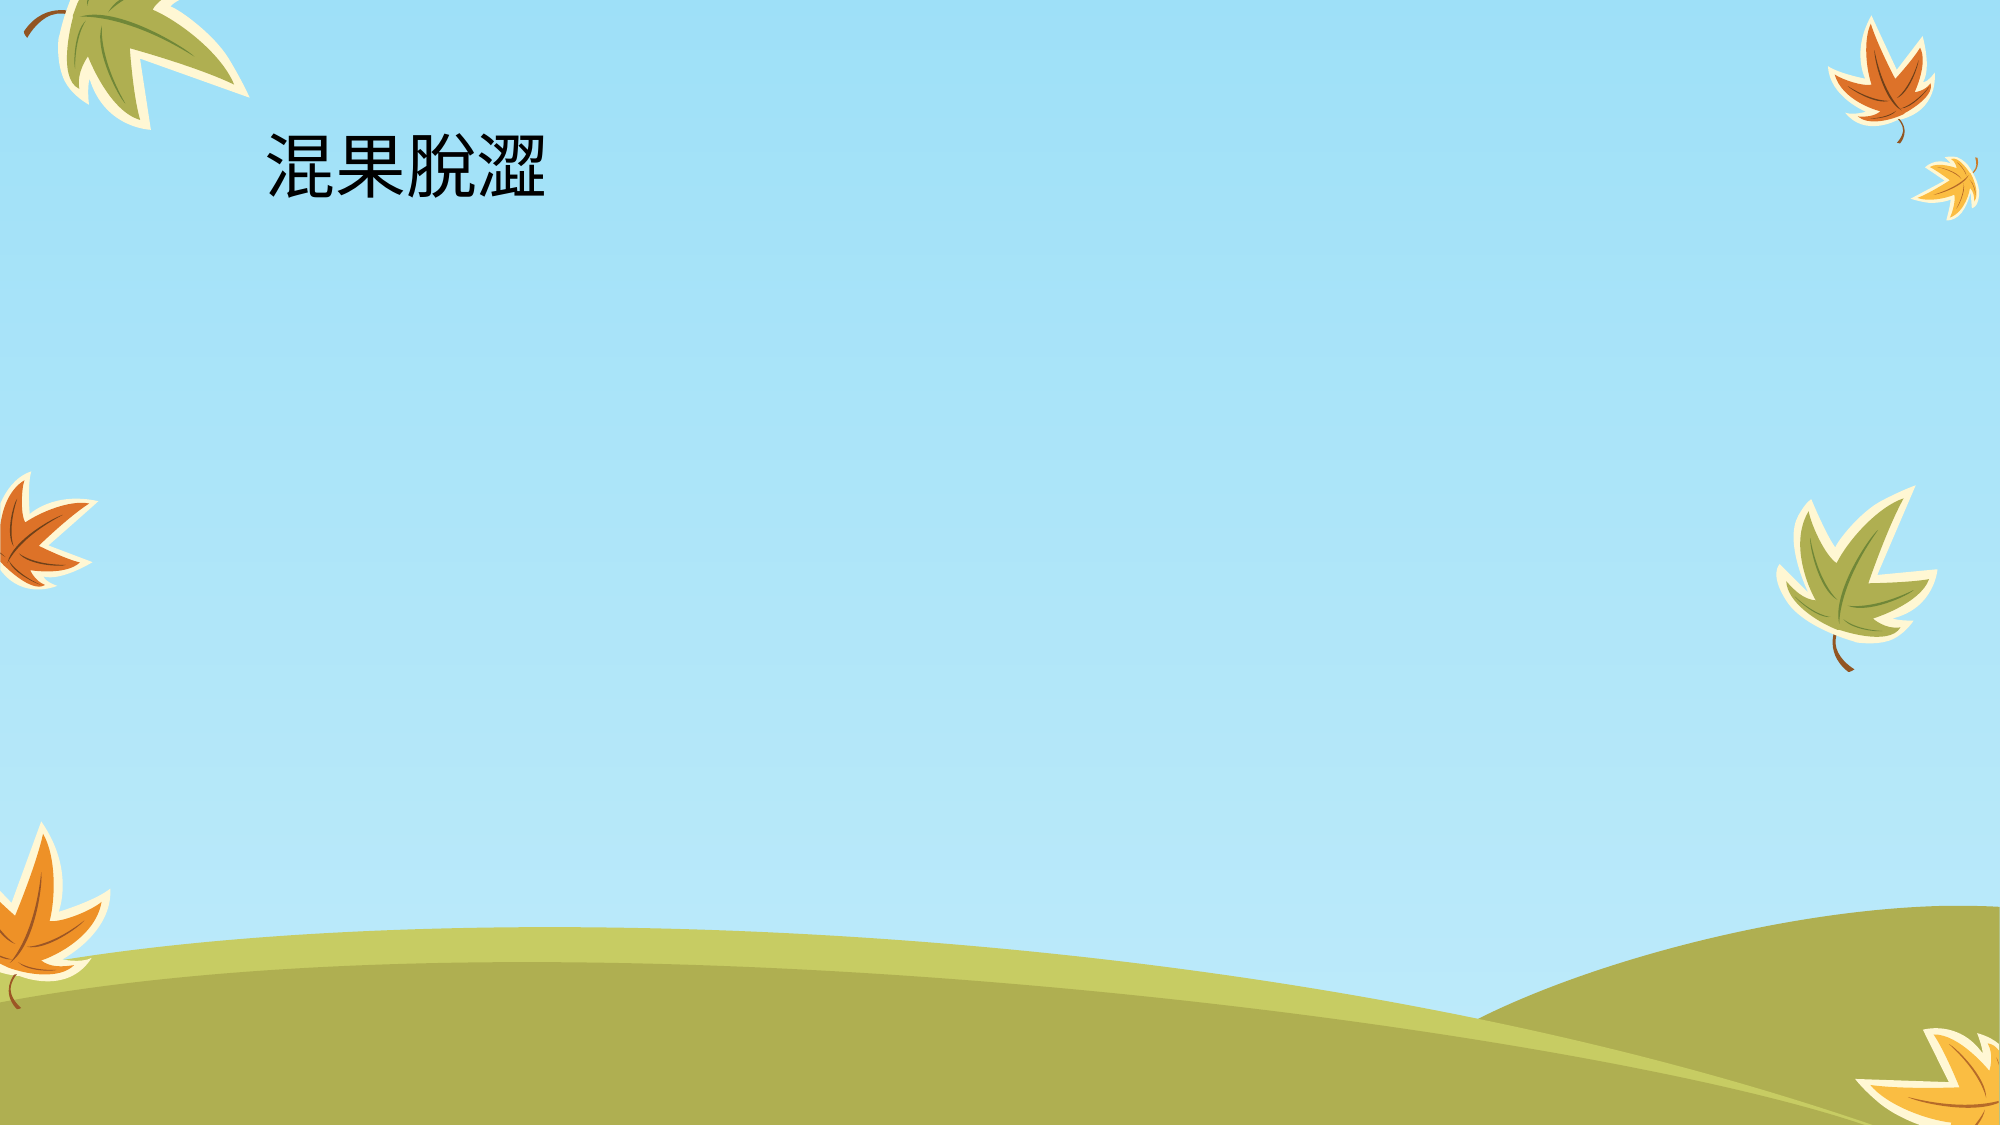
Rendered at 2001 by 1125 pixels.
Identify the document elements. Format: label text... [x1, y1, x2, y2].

title 混果脫澀 [249, 12, 1749, 216]
